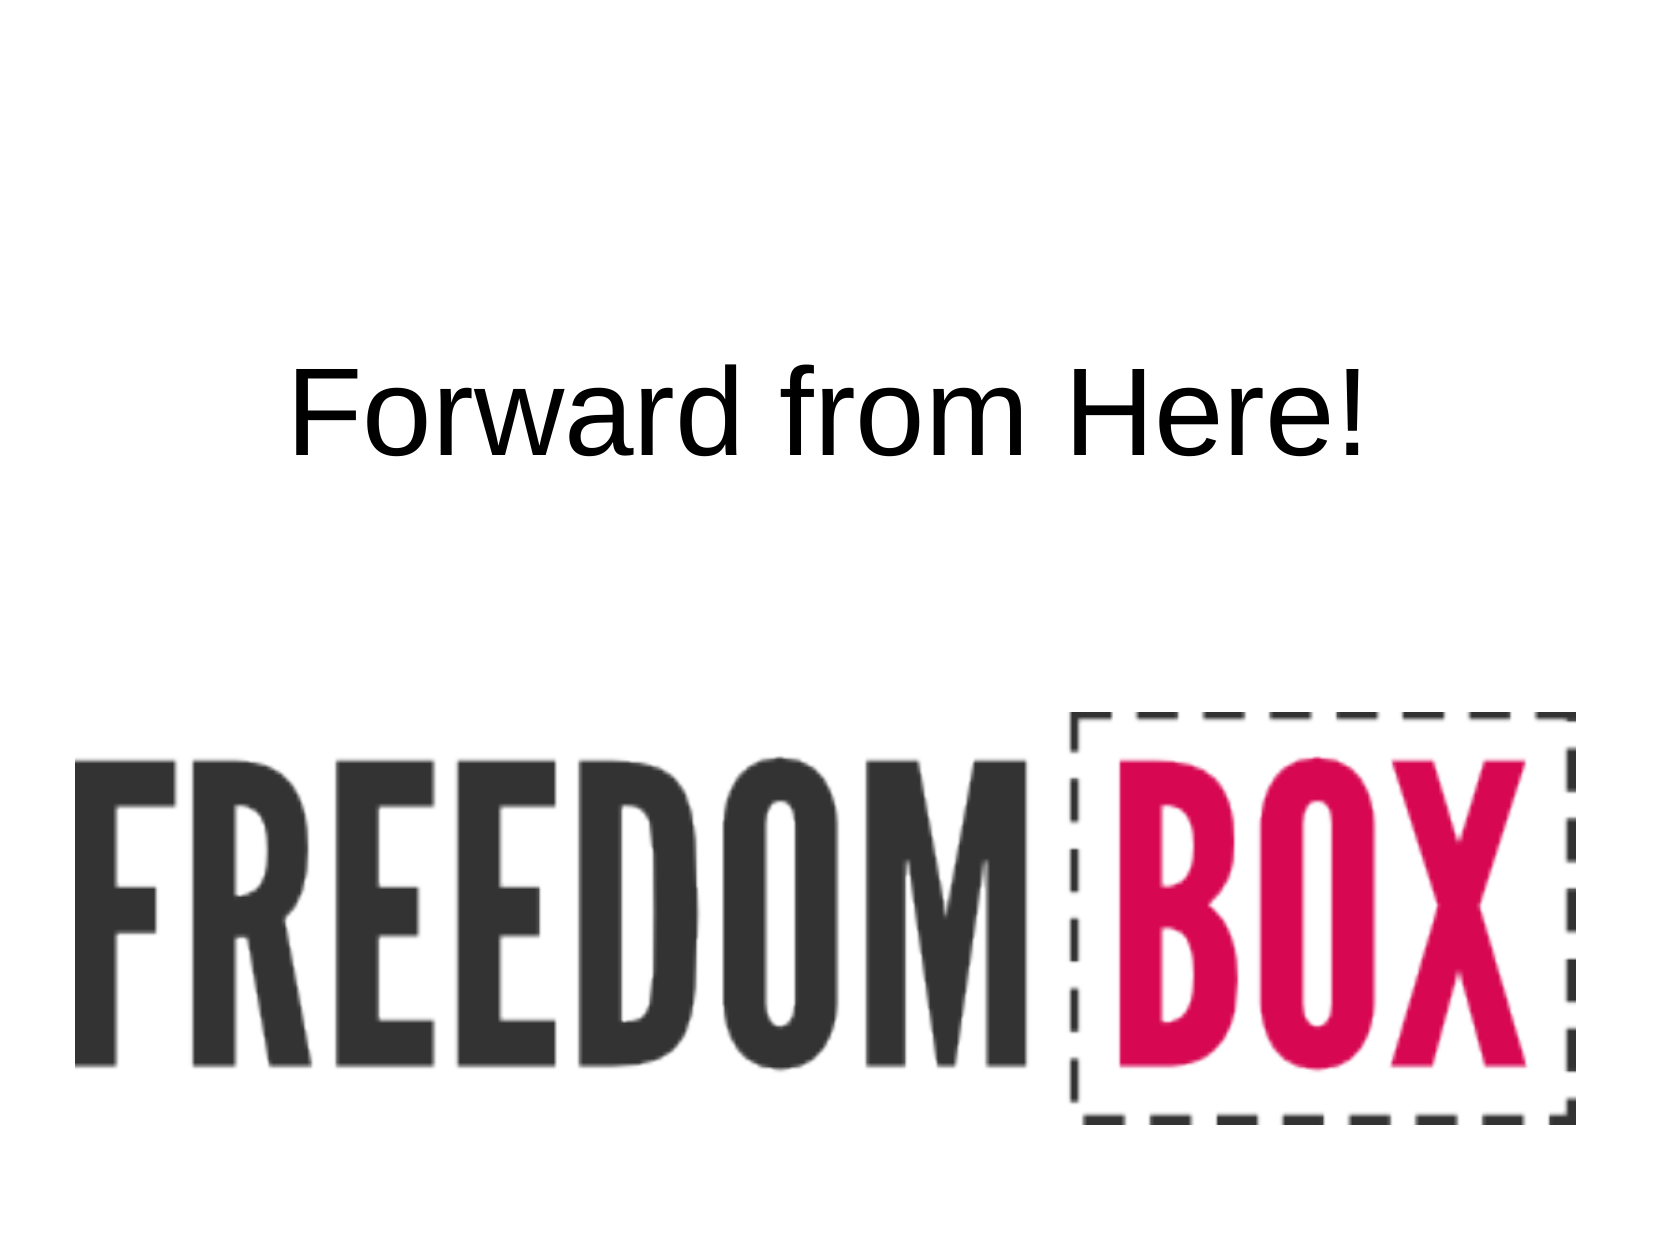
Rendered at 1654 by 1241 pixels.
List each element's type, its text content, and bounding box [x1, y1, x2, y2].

subtitle Forward from Here! [120, 112, 1538, 712]
picture [75, 712, 1576, 1126]
